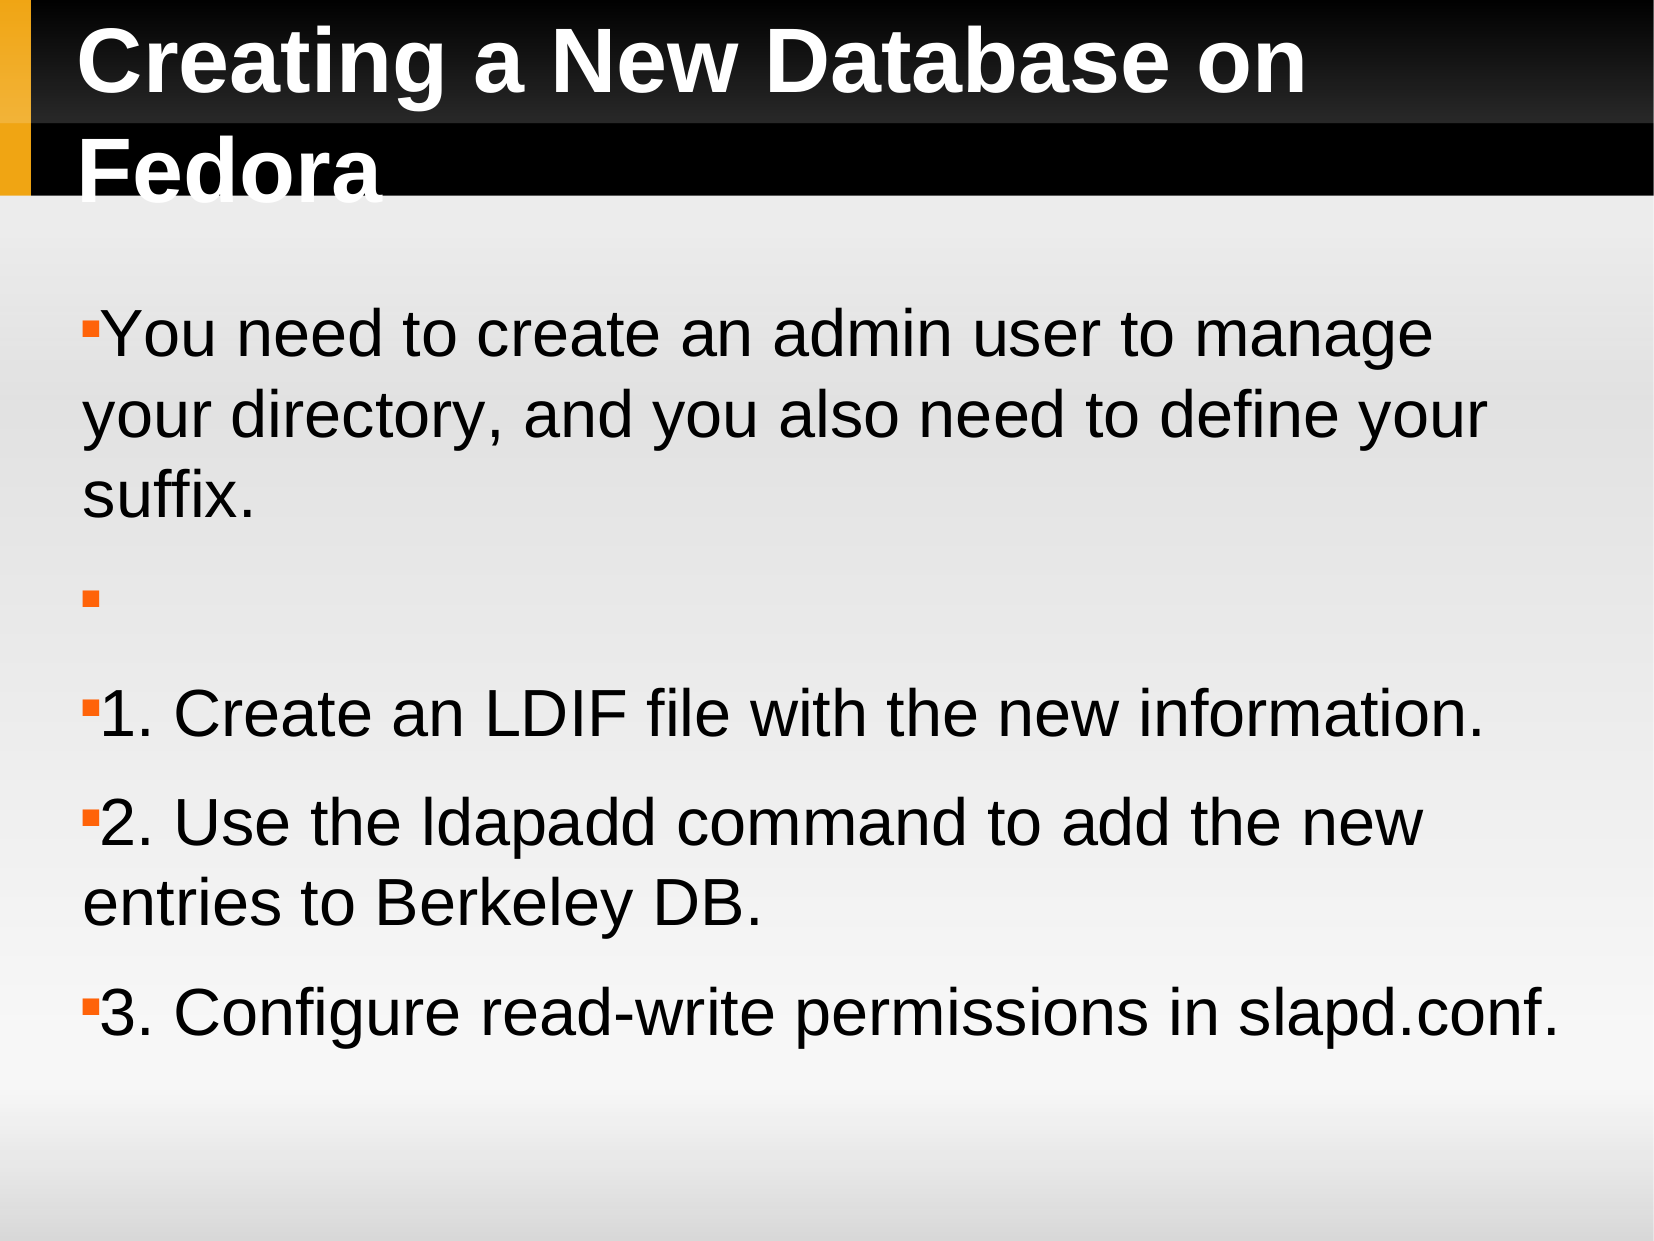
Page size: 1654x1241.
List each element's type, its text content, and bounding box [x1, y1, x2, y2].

list You need to create an admin user to manage your directory, and you also need to define your suffix. 1. Create an LDIF file with the new information. 2. Use the ldapadd command to add the new entries to Berkeley DB. 3. Configure read-write permissions in slapd.conf. [82, 290, 1571, 1094]
title Creating a New Database on Fedora [76, 1, 1565, 207]
